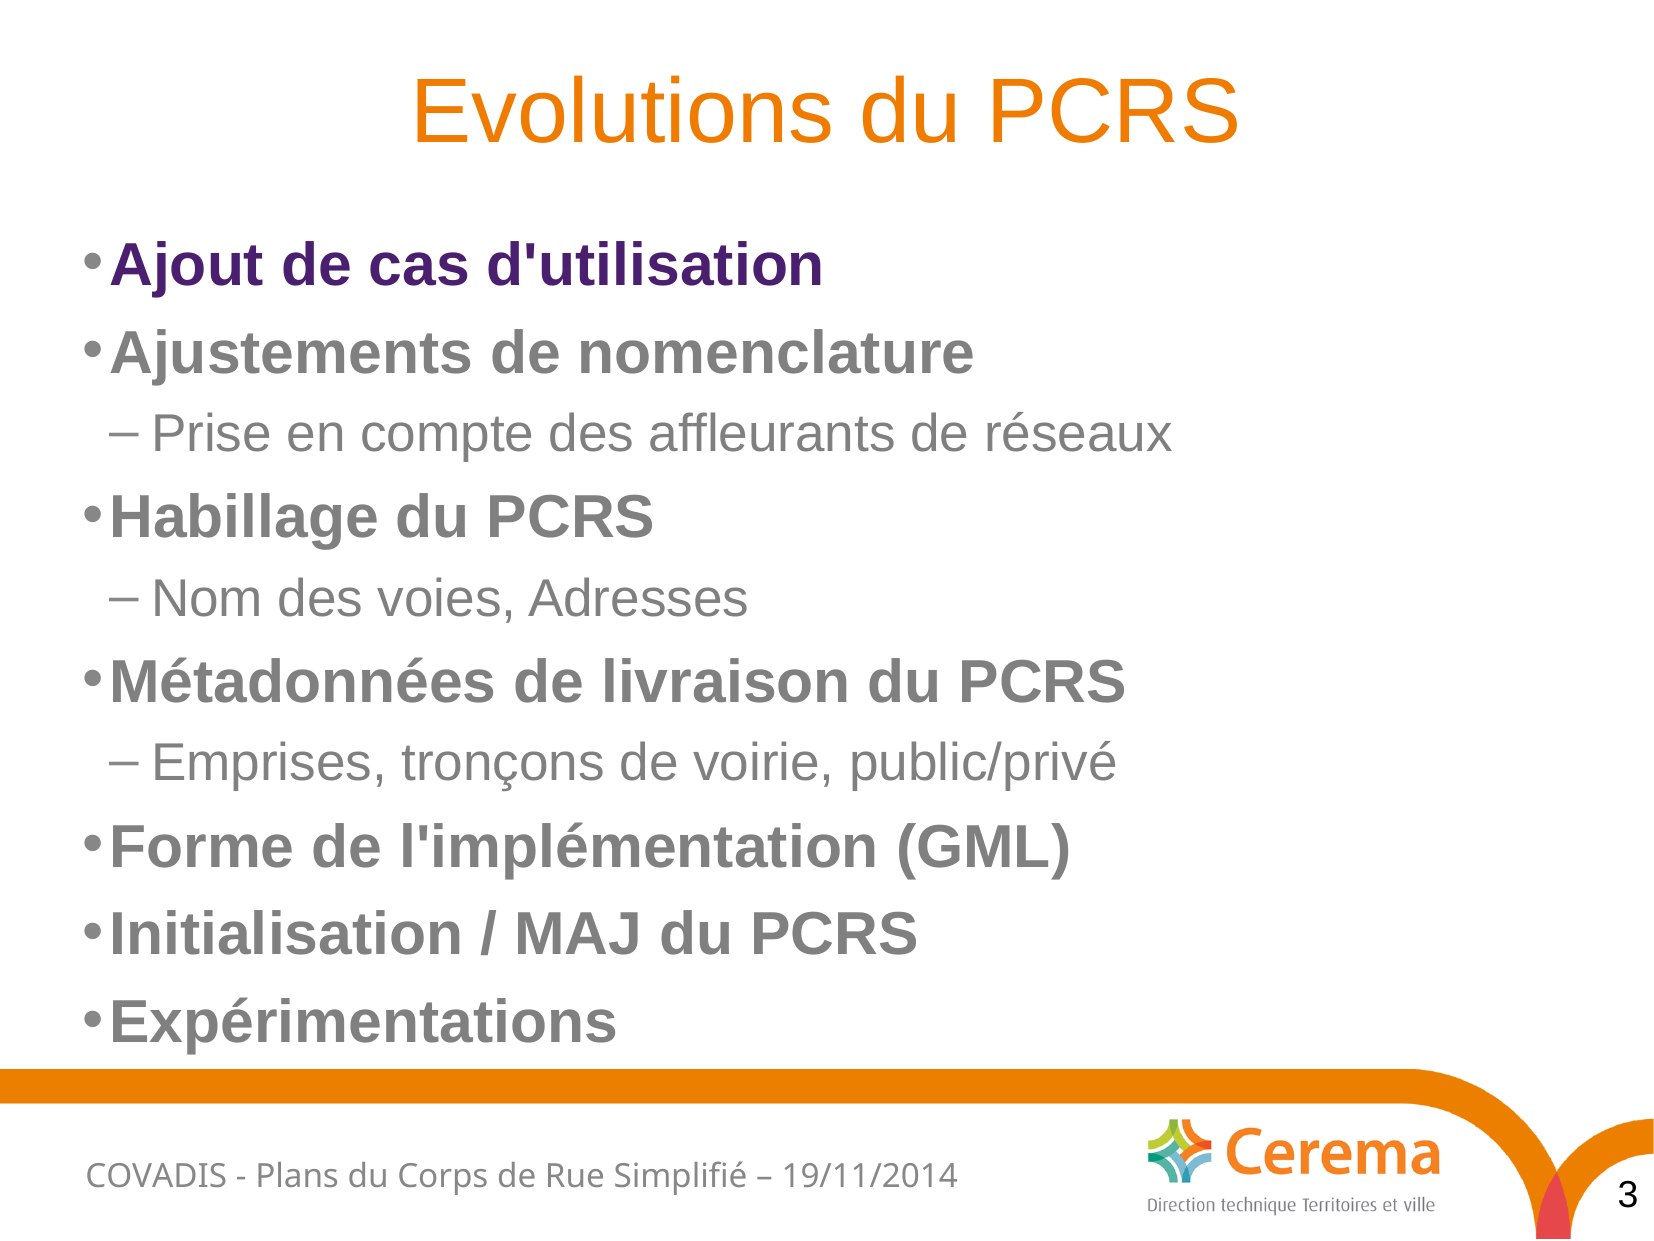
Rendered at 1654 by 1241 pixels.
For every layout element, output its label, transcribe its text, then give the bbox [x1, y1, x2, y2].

picture [0, 1069, 1654, 1239]
list Ajout de cas d'utilisation Ajustements de nomenclature Prise en compte des affleurants de réseaux Habillage du PCRS Nom des voies, Adresses Métadonnées de livraison du PCRS Emprises, tronçons de voirie, public/privé Forme de l'implémentation (GML) Initialisation / MAJ du PCRS Expérimentations [82, 224, 1538, 1063]
title Evolutions du PCRS [82, 2, 1571, 210]
